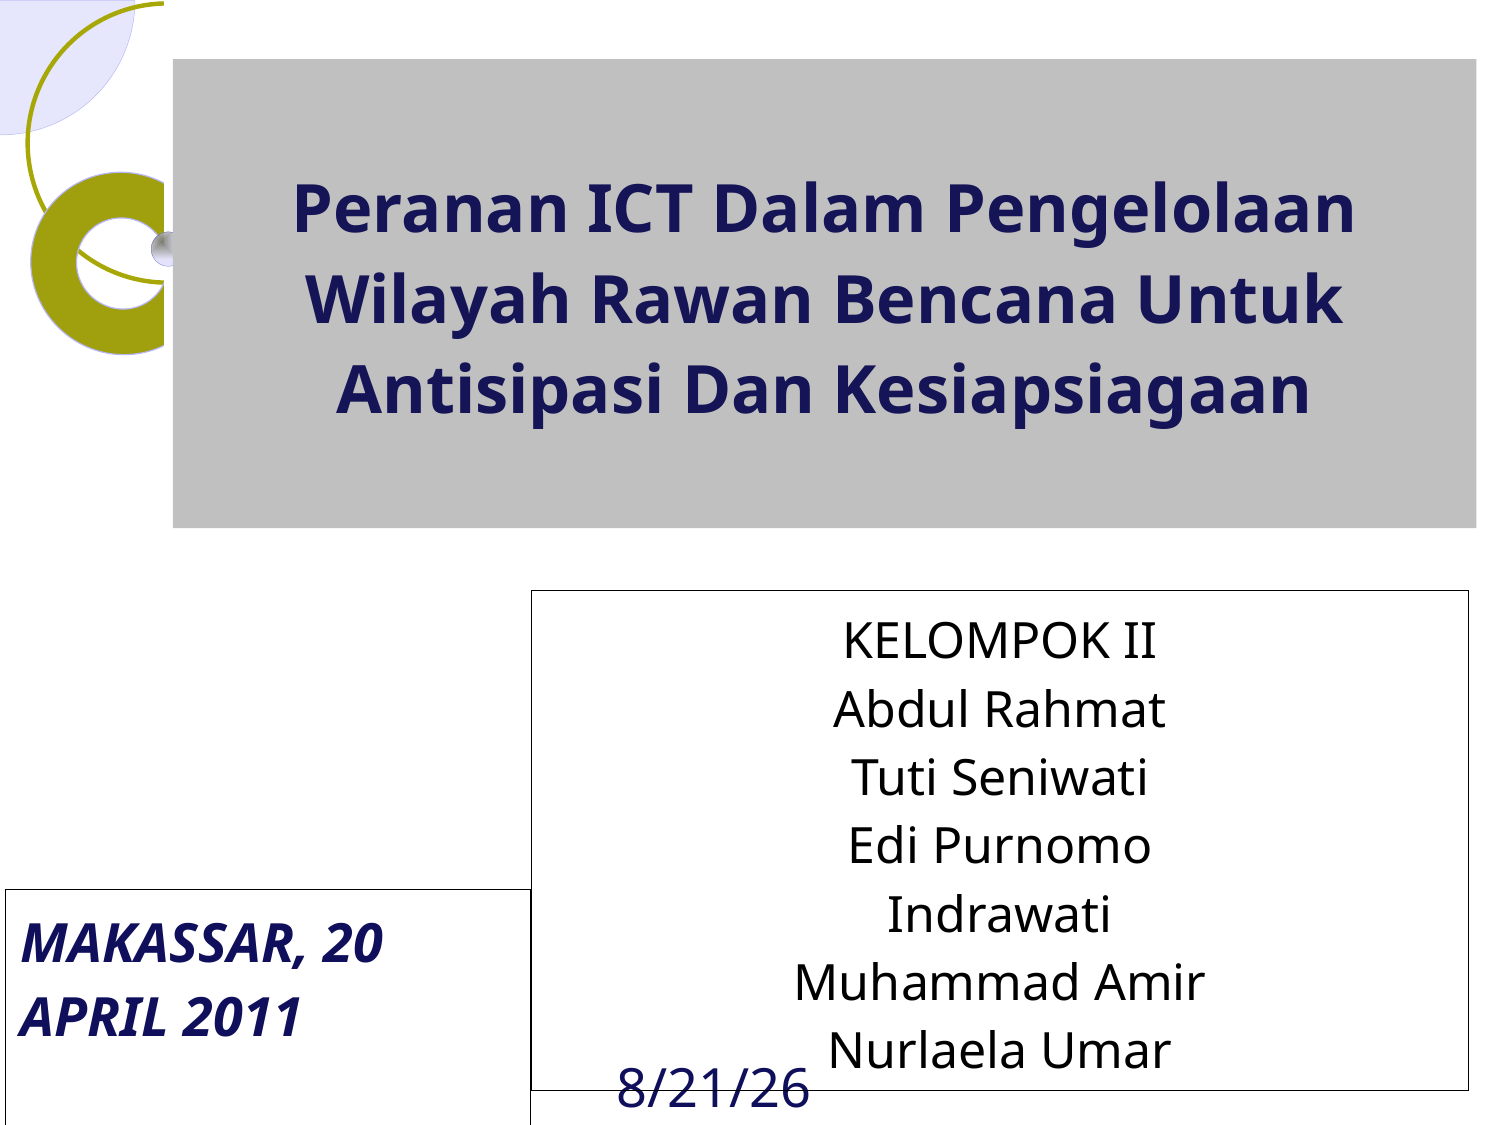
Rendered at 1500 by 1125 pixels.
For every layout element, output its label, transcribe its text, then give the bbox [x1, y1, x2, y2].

text_box MAKASSAR, 20 APRIL 2011 [5, 889, 531, 1125]
text_box KELOMPOK II Abdul Rahmat Tuti Seniwati Edi Purnomo Indrawati Muhammad Amir Nurlaela Umar [531, 590, 1469, 1091]
title Peranan ICT Dalam Pengelolaan Wilayah Rawan Bencana Untuk Antisipasi Dan Kesiapsiagaan [172, 59, 1477, 529]
